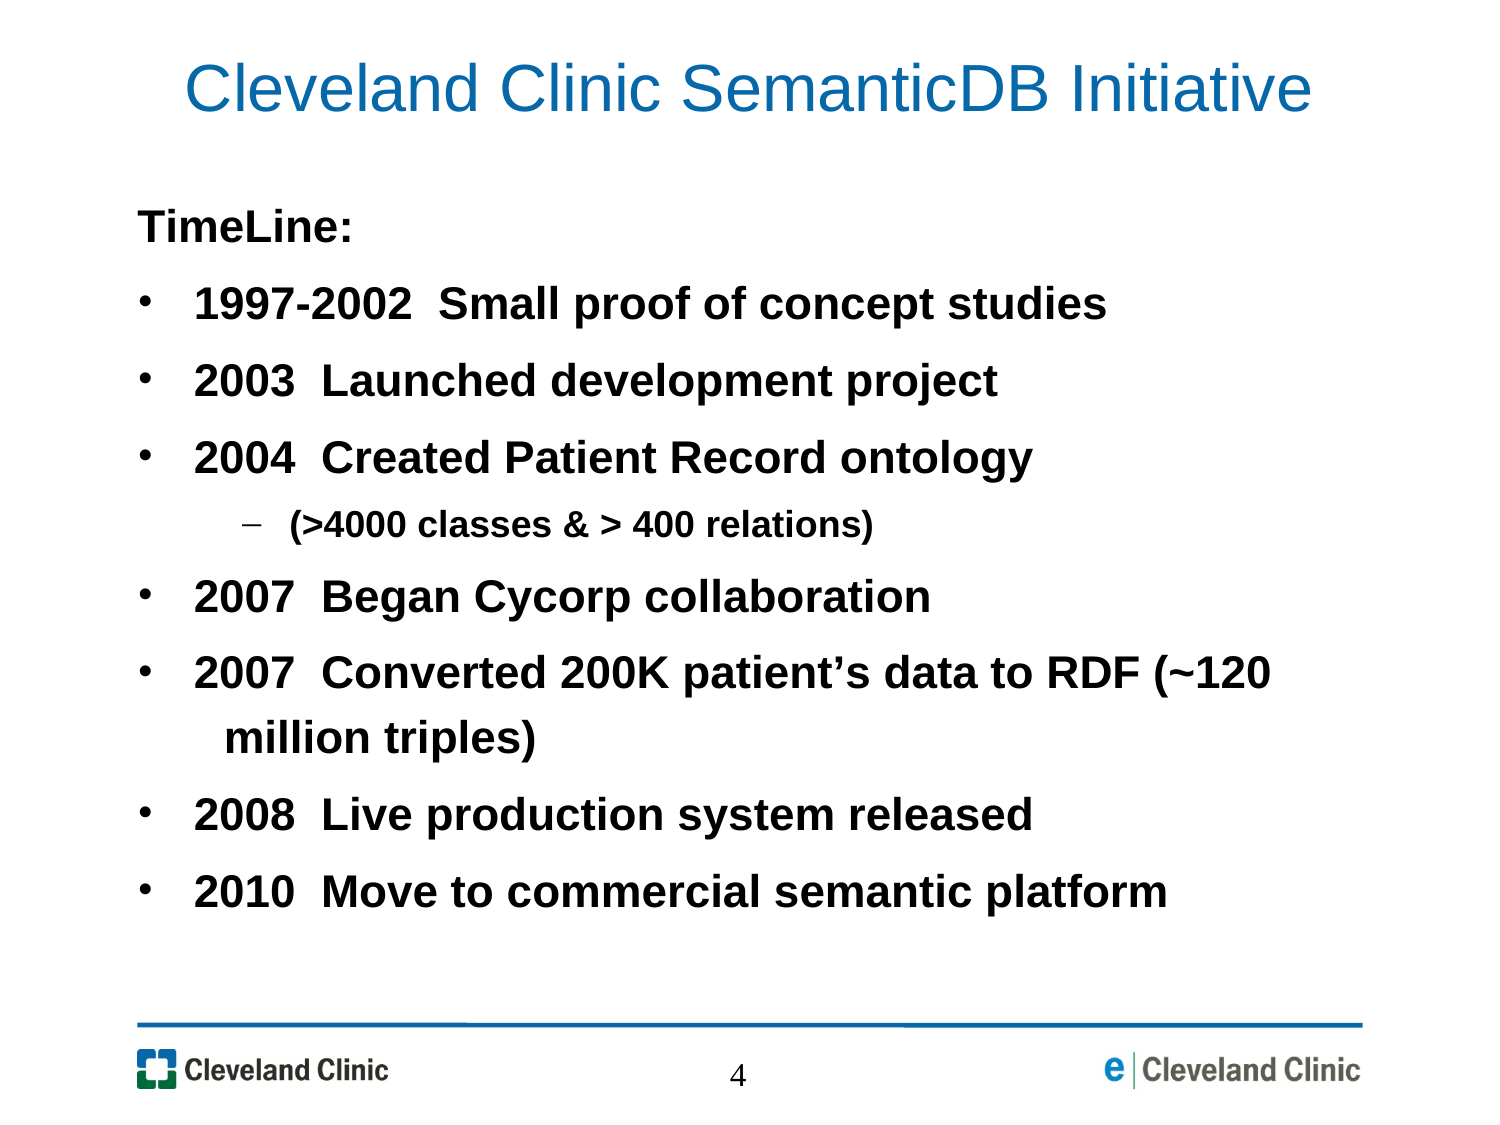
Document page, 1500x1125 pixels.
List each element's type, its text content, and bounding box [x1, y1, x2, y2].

list TimeLine: 1997-2002 Small proof of concept studies 2003 Launched development project 2004 Created Patient Record ontology (>4000 classes & > 400 relations) 2007 Began Cycorp collaboration 2007 Converted 200K patient’s data to RDF (~120 million triples) 2008 Live production system released 2010 Move to commercial semantic platform [115, 179, 1387, 1005]
picture [137, 1049, 388, 1089]
picture [1101, 1049, 1365, 1092]
title Cleveland Clinic SemanticDB Initiative [0, 6, 1500, 149]
